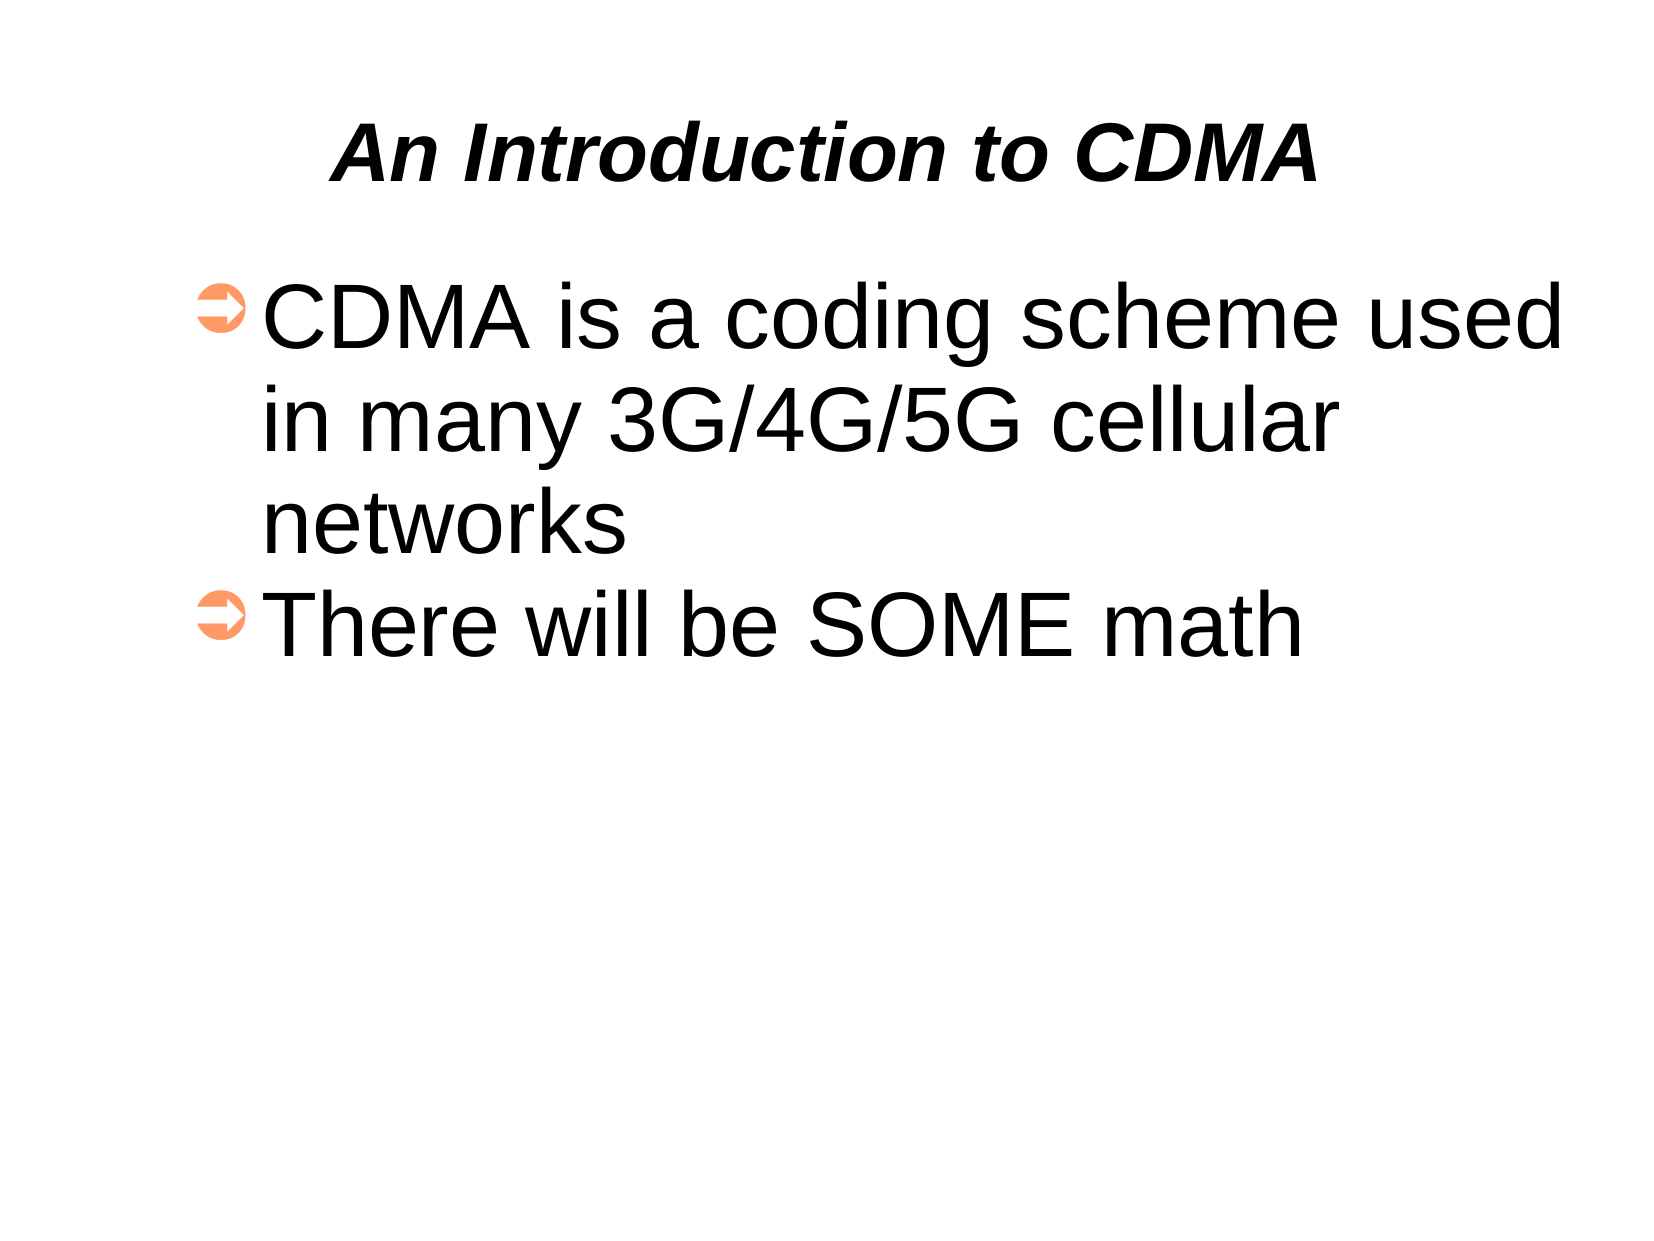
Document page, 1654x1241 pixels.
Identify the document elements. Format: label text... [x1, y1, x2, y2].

list CDMA is a coding scheme used in many 3G/4G/5G cellular networks There will be SOME math [178, 265, 1570, 1186]
title An Introduction to CDMA [82, 49, 1571, 257]
